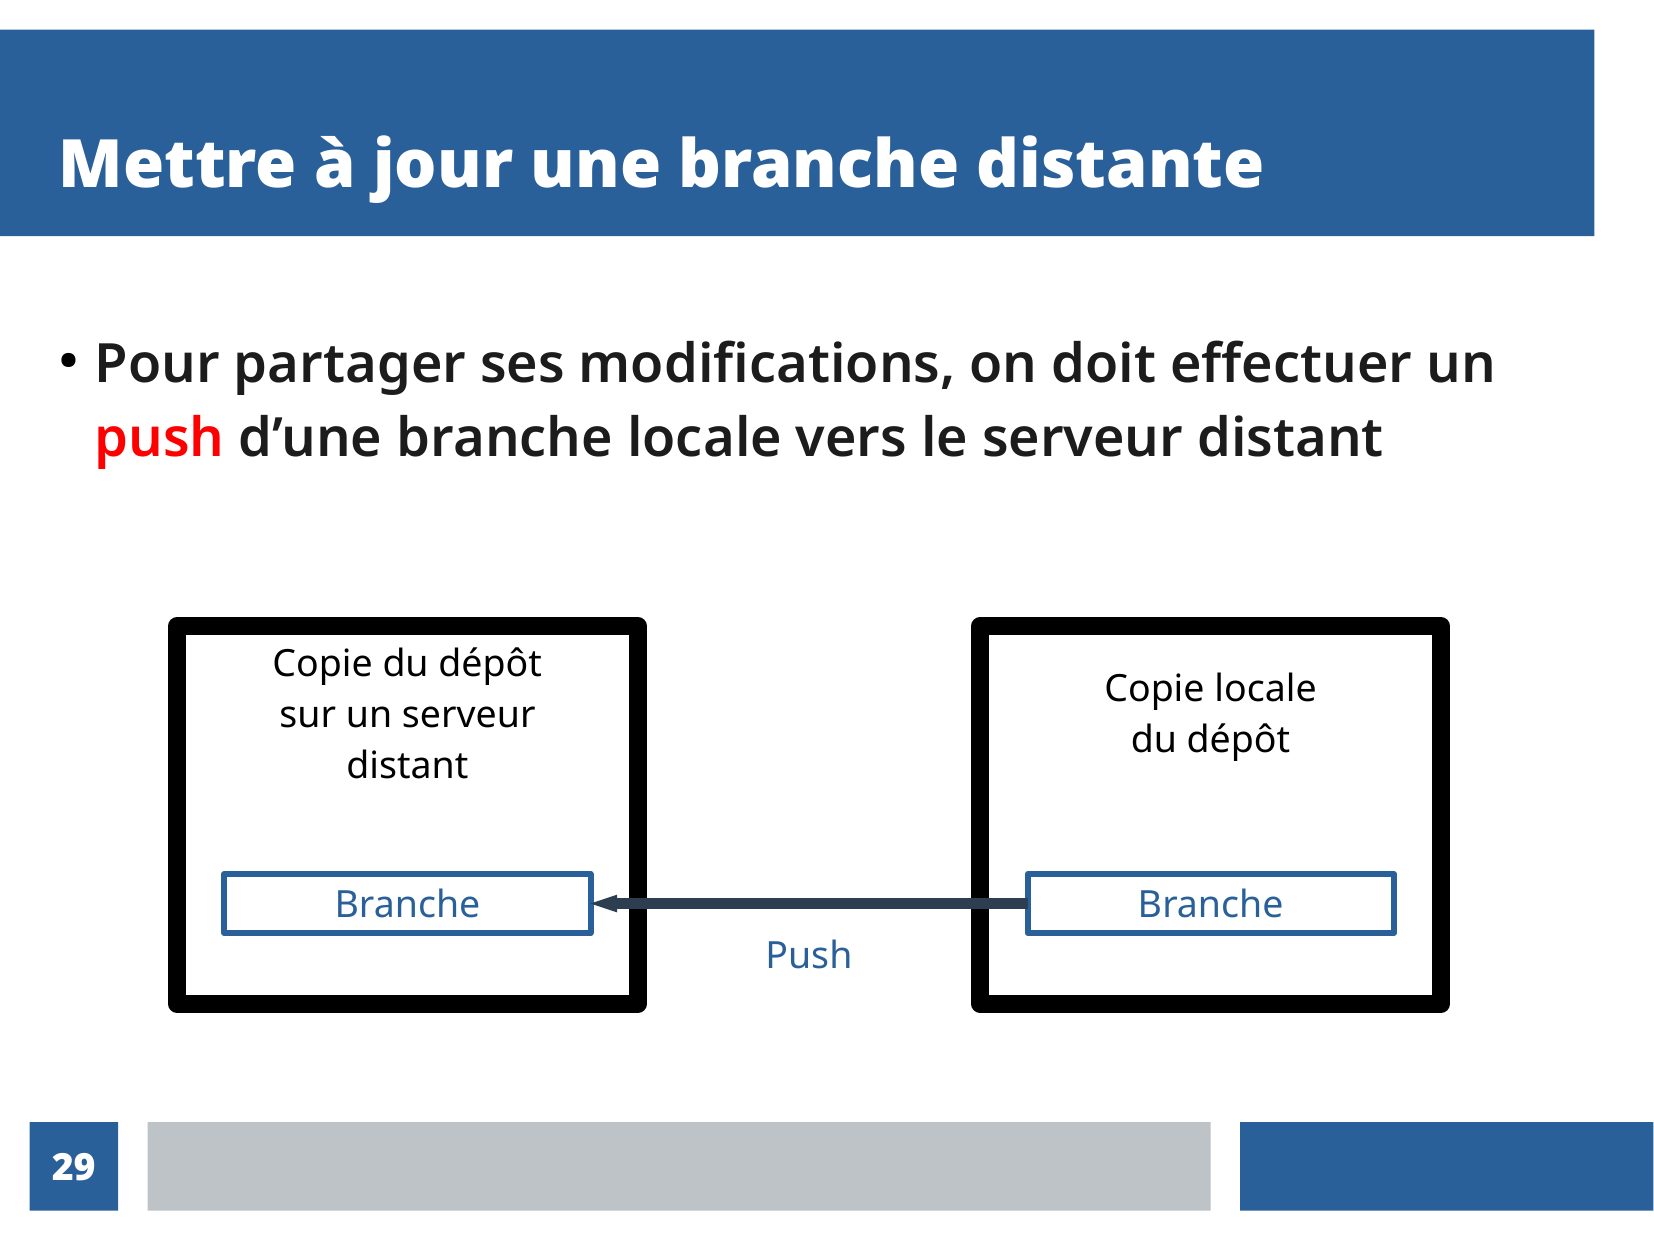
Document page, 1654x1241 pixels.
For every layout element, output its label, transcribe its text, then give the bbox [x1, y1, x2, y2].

text_box Copie locale du dépôt [980, 625, 1441, 1004]
list Pour partager ses modifications, on doit effectuer un push d’une branche locale vers le serveur distant [59, 324, 1565, 626]
text_box Push [673, 921, 945, 984]
text_box Branche [224, 874, 591, 934]
text_box Branche [1027, 874, 1394, 934]
title Mettre à jour une branche distante [59, 59, 1595, 207]
text_box Copie du dépôt sur un serveur distant [177, 625, 638, 1004]
